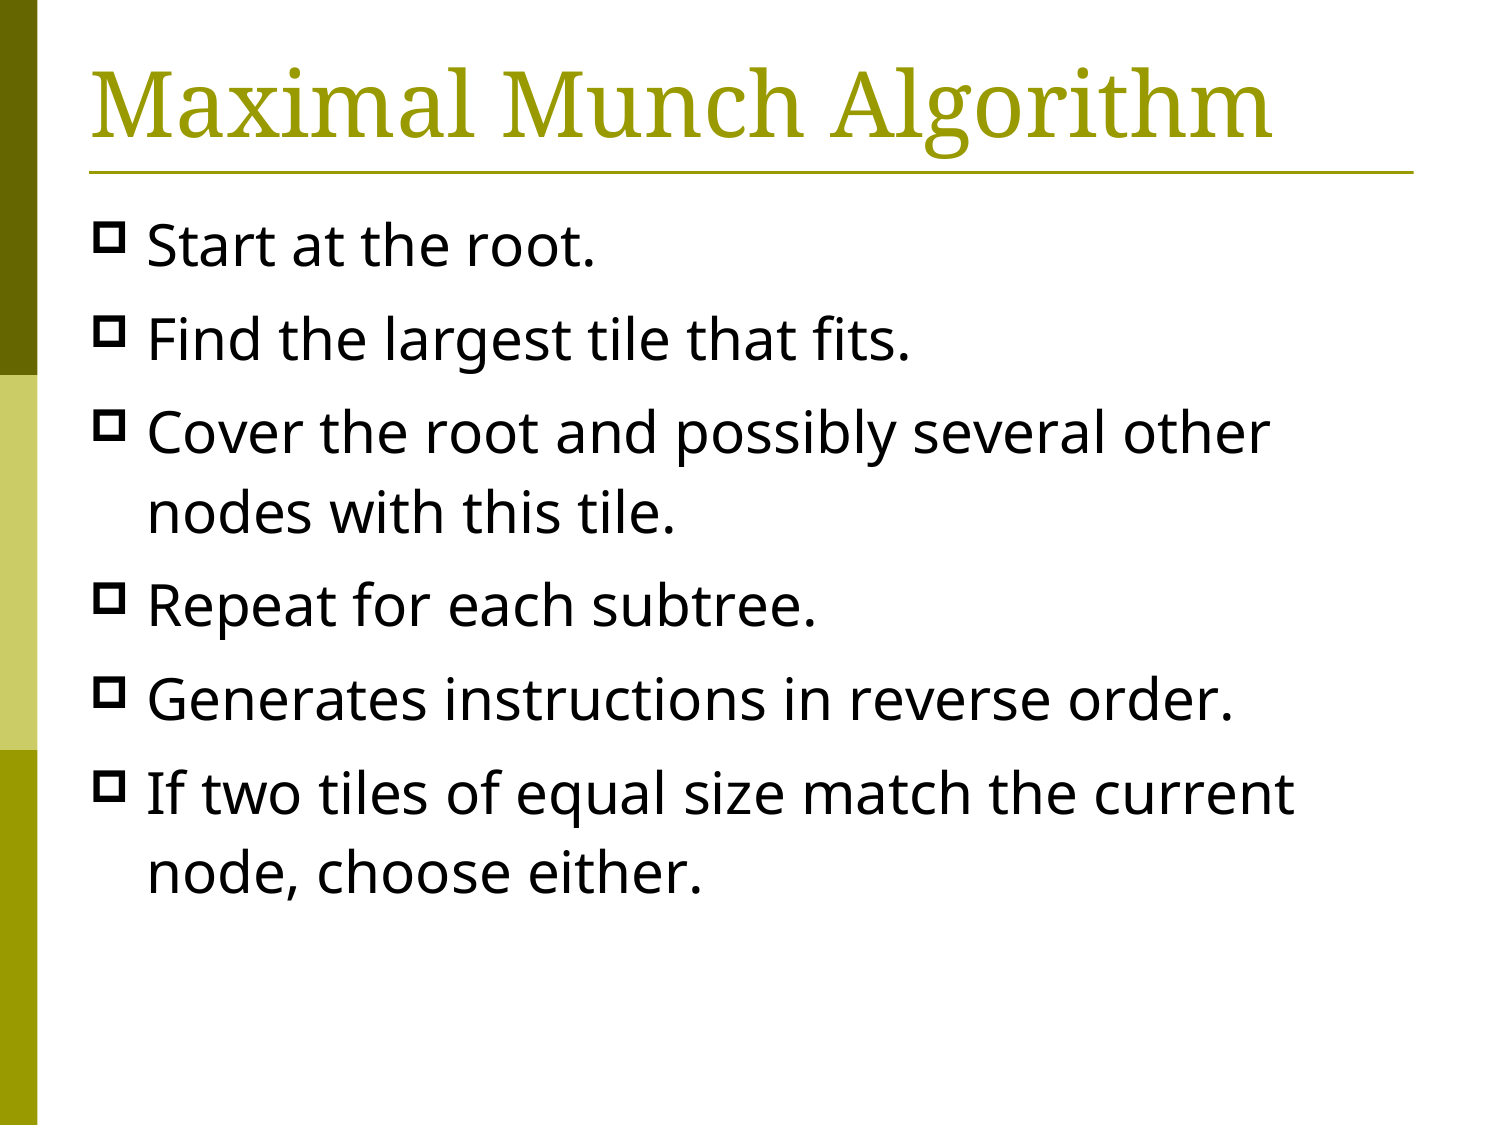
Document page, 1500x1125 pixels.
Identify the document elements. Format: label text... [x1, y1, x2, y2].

list Start at the root. Find the largest tile that fits. Cover the root and possibly several other nodes with this tile. Repeat for each subtree. Generates instructions in reverse order. If two tiles of equal size match the current node, choose either. [75, 196, 1426, 1006]
title Maximal Munch Algorithm [75, 45, 1426, 173]
